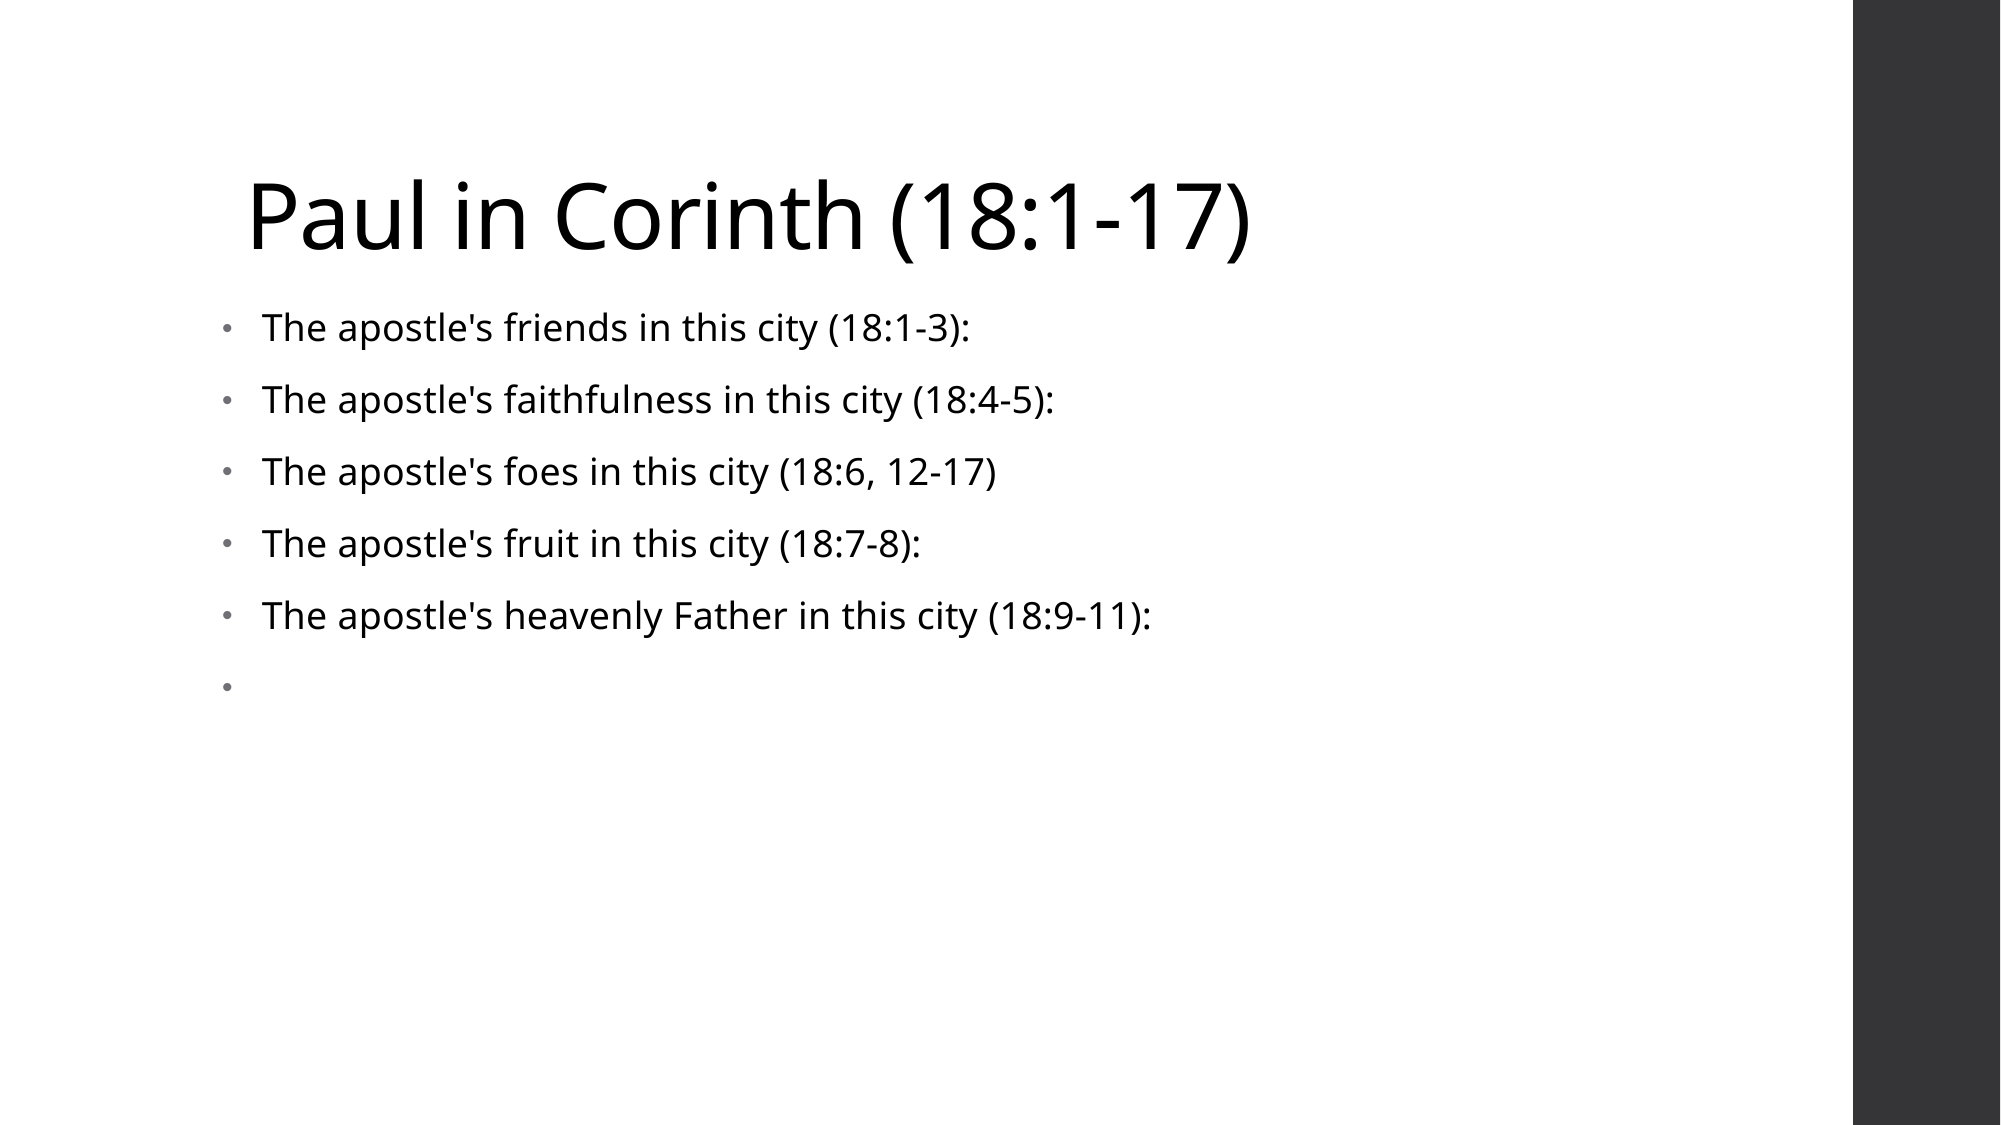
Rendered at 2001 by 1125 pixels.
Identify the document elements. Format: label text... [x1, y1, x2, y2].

list The apostle's friends in this city (18:1-3): The apostle's faithfulness in this city (18:4-5): The apostle's foes in this city (18:6, 12-17) The apostle's fruit in this city (18:7-8): The apostle's heavenly Father in this city (18:9-11): [206, 299, 1617, 1014]
title Paul in Corinth (18:1-17) [206, 60, 1797, 278]
